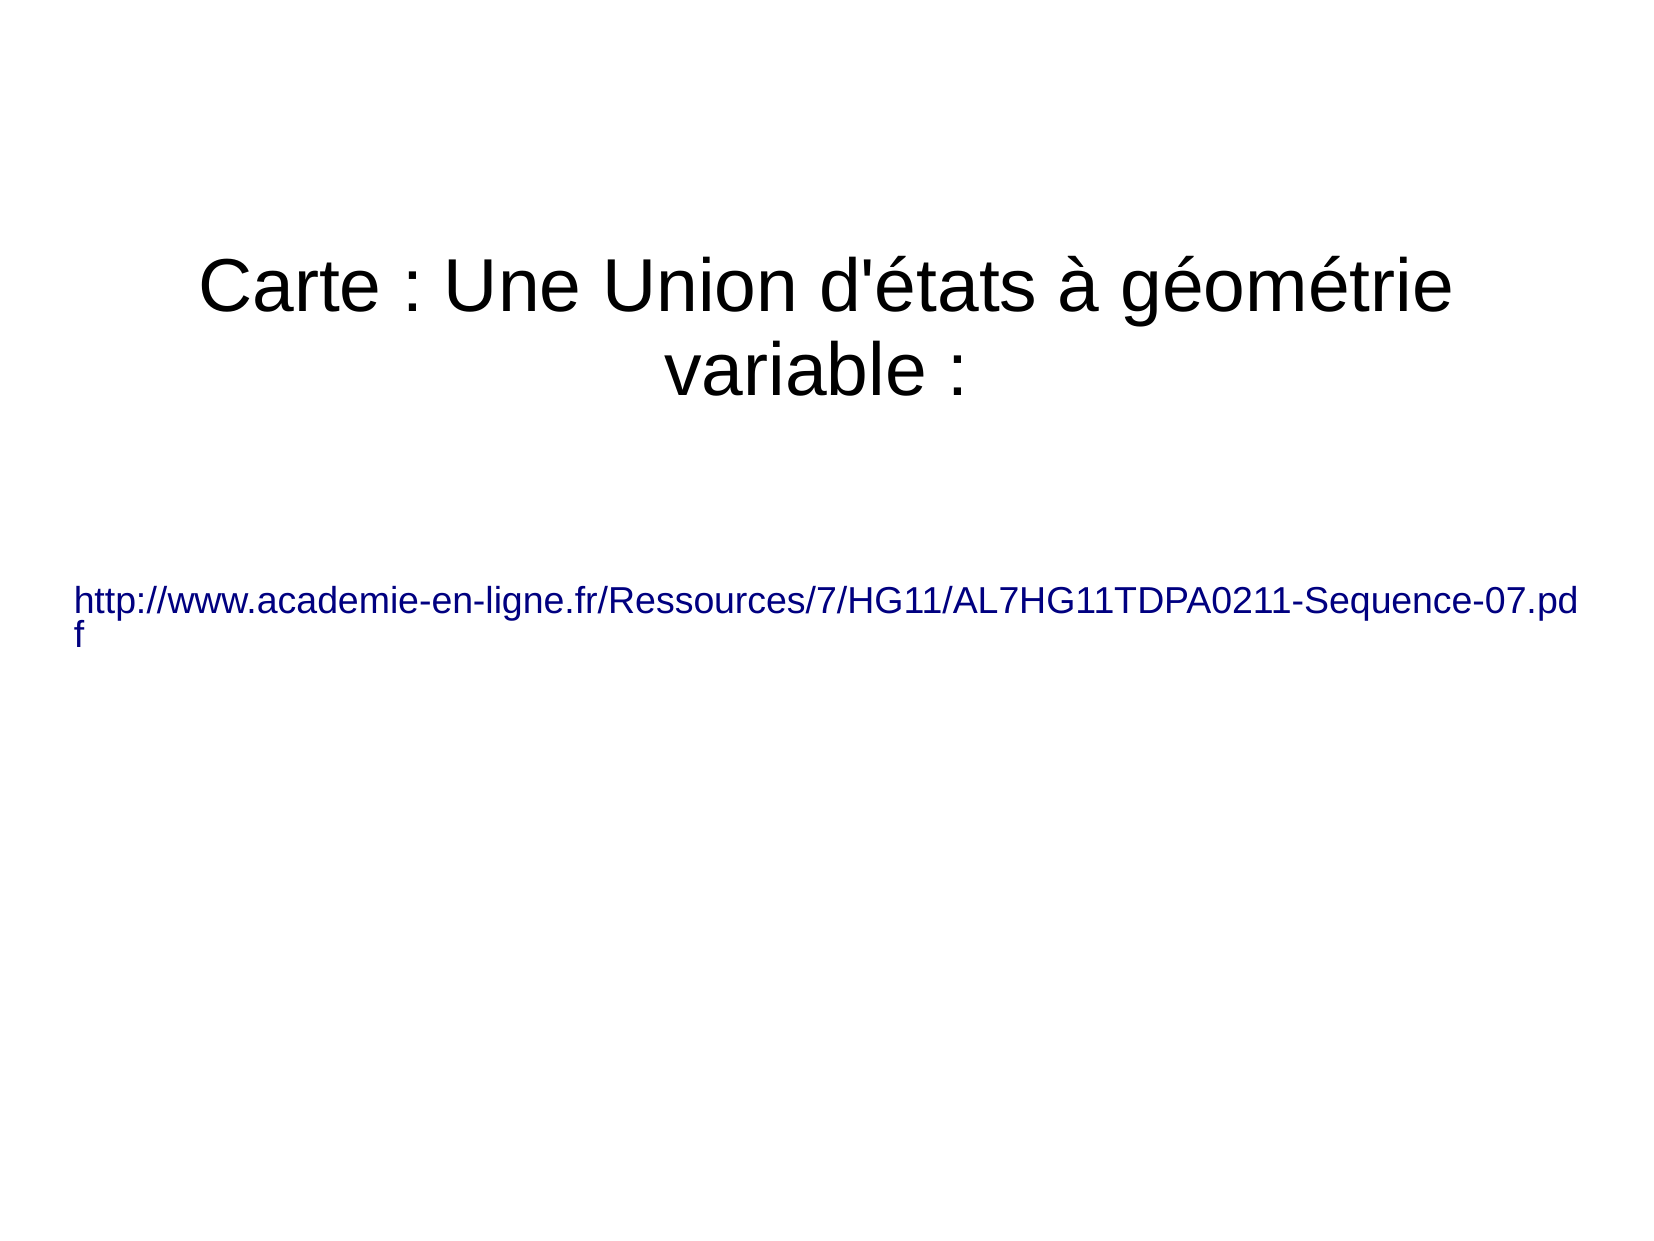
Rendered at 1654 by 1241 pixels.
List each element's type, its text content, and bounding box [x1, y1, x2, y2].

text_box Carte : Une Union d'états à géométrie variable : http://www.academie-en-ligne.fr/Ressources/7/HG11/AL7HG11TDPA0211-Sequence-07.pdf [59, 236, 1595, 672]
